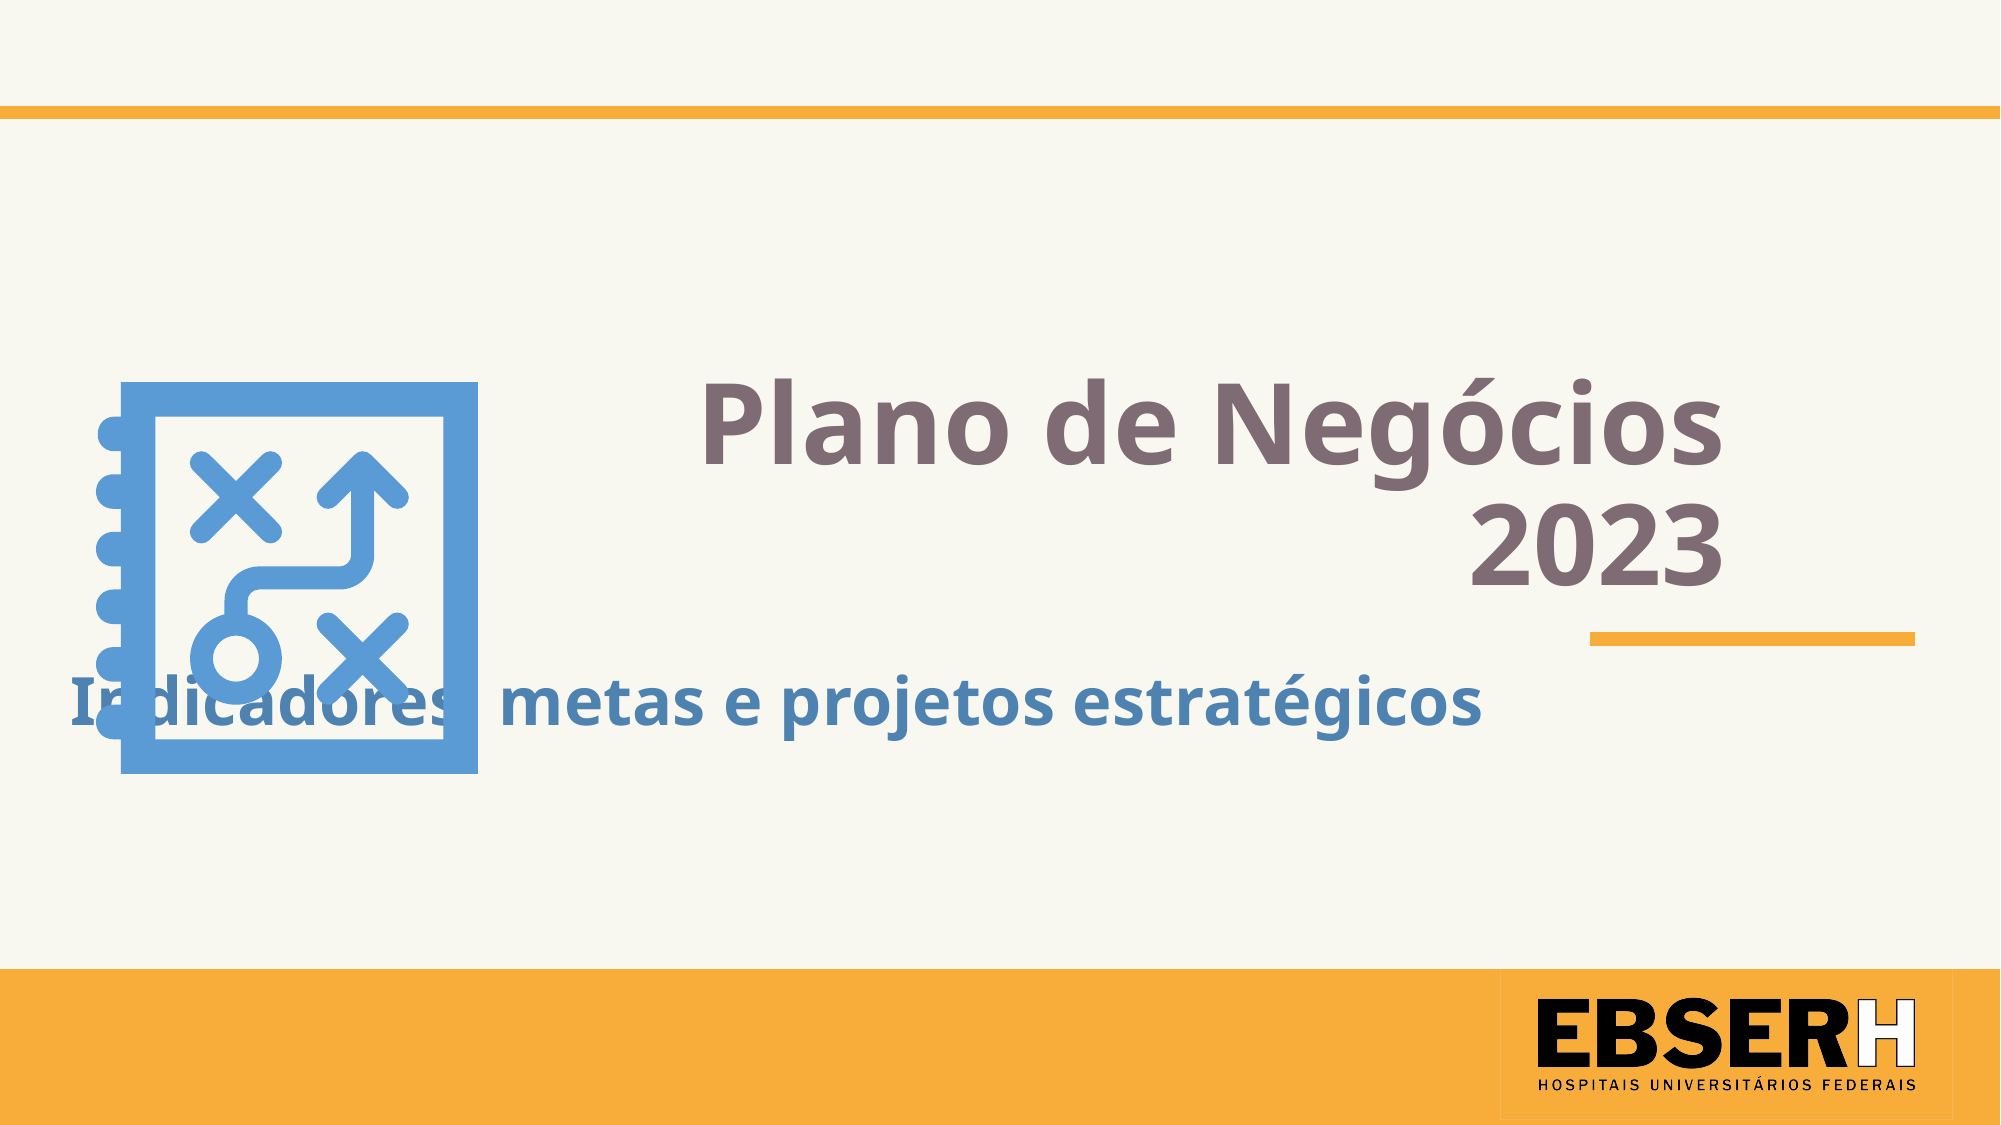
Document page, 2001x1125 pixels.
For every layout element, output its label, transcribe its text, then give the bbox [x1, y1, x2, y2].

picture [2, 298, 562, 858]
text_box [0, 969, 2000, 1125]
title Plano de Negócios 2023 [681, 359, 1931, 618]
text_box [1590, 632, 1915, 646]
text_box [0, 106, 2000, 119]
text_box Indicadores, metas e projetos estratégicos [562, 660, 1931, 858]
picture [1500, 968, 1953, 1120]
